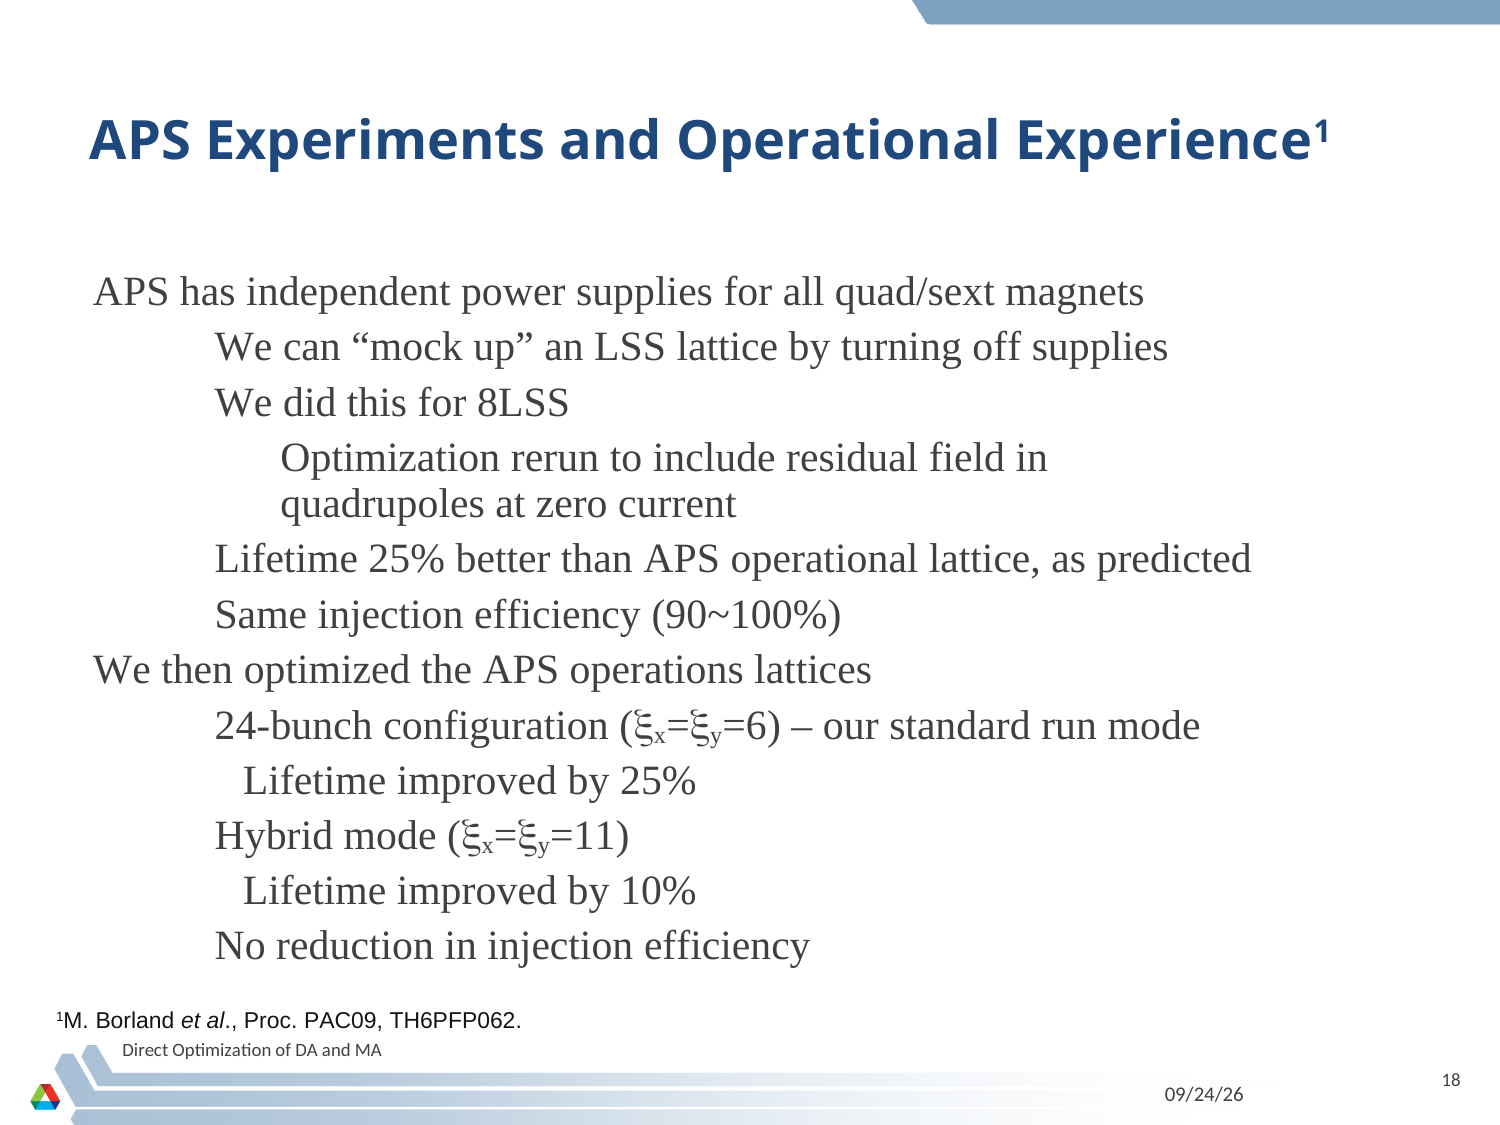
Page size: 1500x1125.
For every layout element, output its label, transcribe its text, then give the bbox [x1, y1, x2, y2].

text_box 1M. Borland et al., Proc. PAC09, TH6PFP062. [41, 1000, 1311, 1042]
picture [0, 0, 1500, 26]
picture [0, 1037, 1500, 1125]
title APS Experiments and Operational Experience1 [75, 37, 1426, 241]
list APS has independent power supplies for all quad/sext magnets We can “mock up” an LSS lattice by turning off supplies We did this for 8LSS Optimization rerun to include residual field in quadrupoles at zero current Lifetime 25% better than APS operational lattice, as predicted Same injection efficiency (90~100%) We then optimized the APS operations lattices 24-bunch configuration (x=y=6) – our standard run mode Lifetime improved by 25% Hybrid mode (x=y=11) Lifetime improved by 10% No reduction in injection efficiency [78, 260, 1429, 1014]
